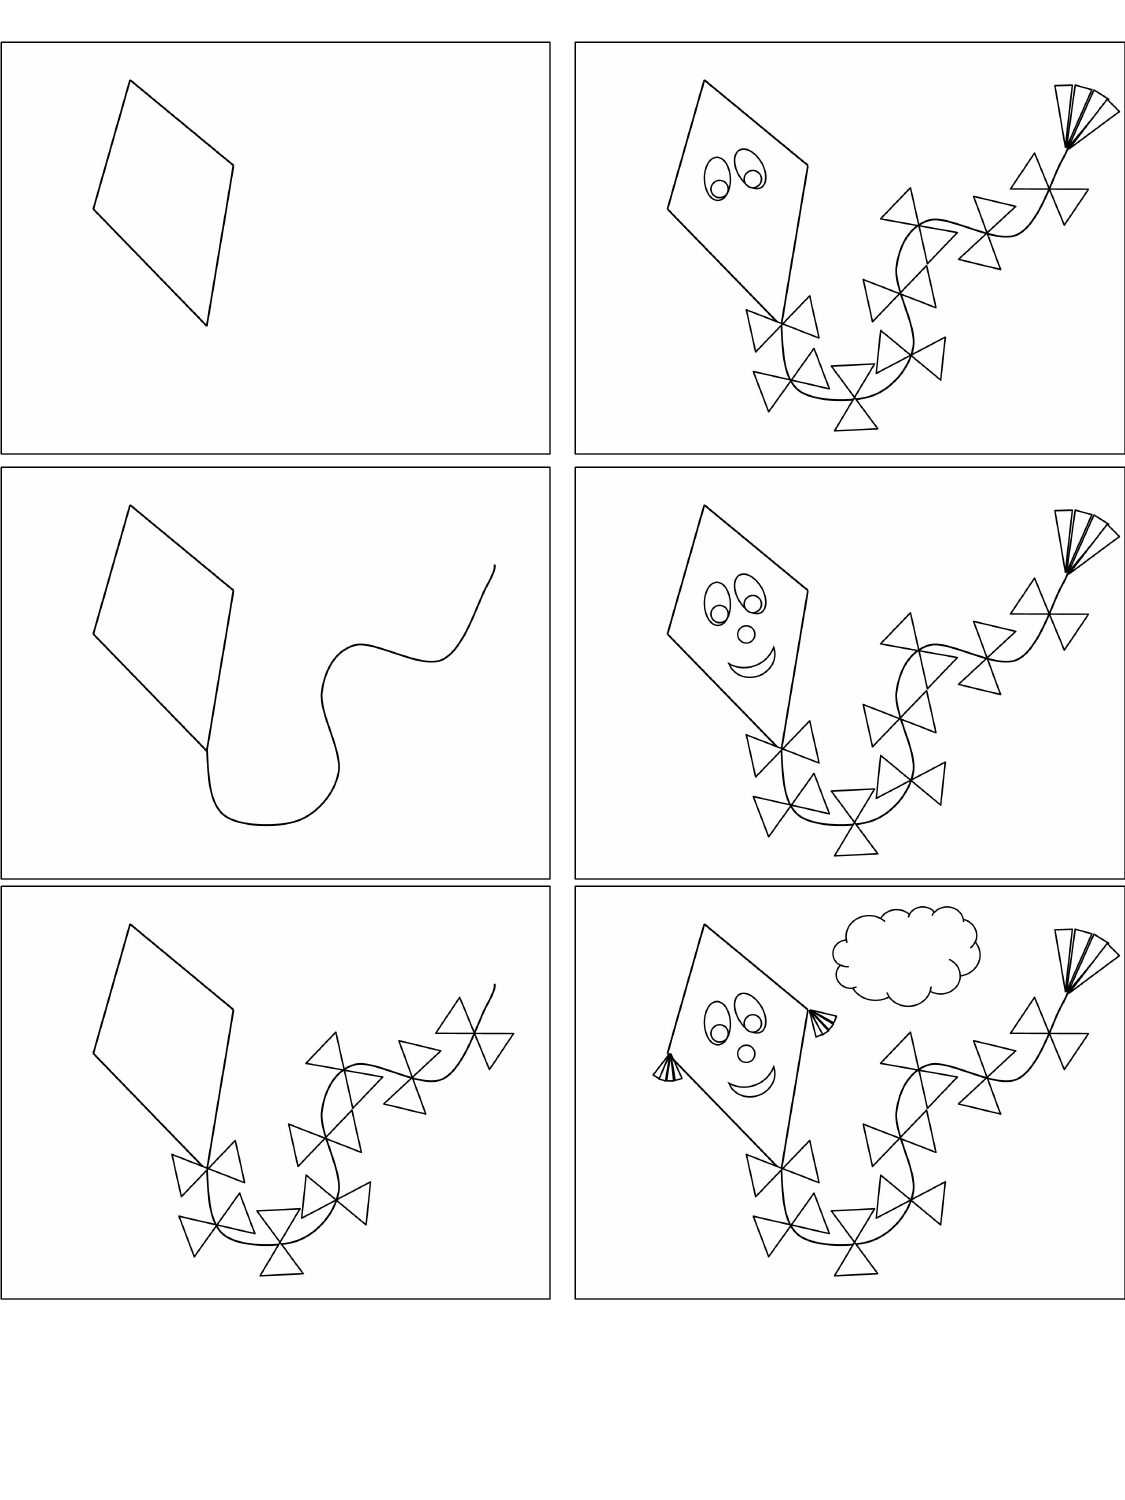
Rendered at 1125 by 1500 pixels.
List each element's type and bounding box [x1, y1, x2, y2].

picture [0, 41, 551, 455]
picture [0, 466, 551, 880]
picture [574, 41, 1125, 455]
picture [574, 885, 1125, 1300]
picture [574, 466, 1125, 880]
picture [0, 885, 551, 1300]
